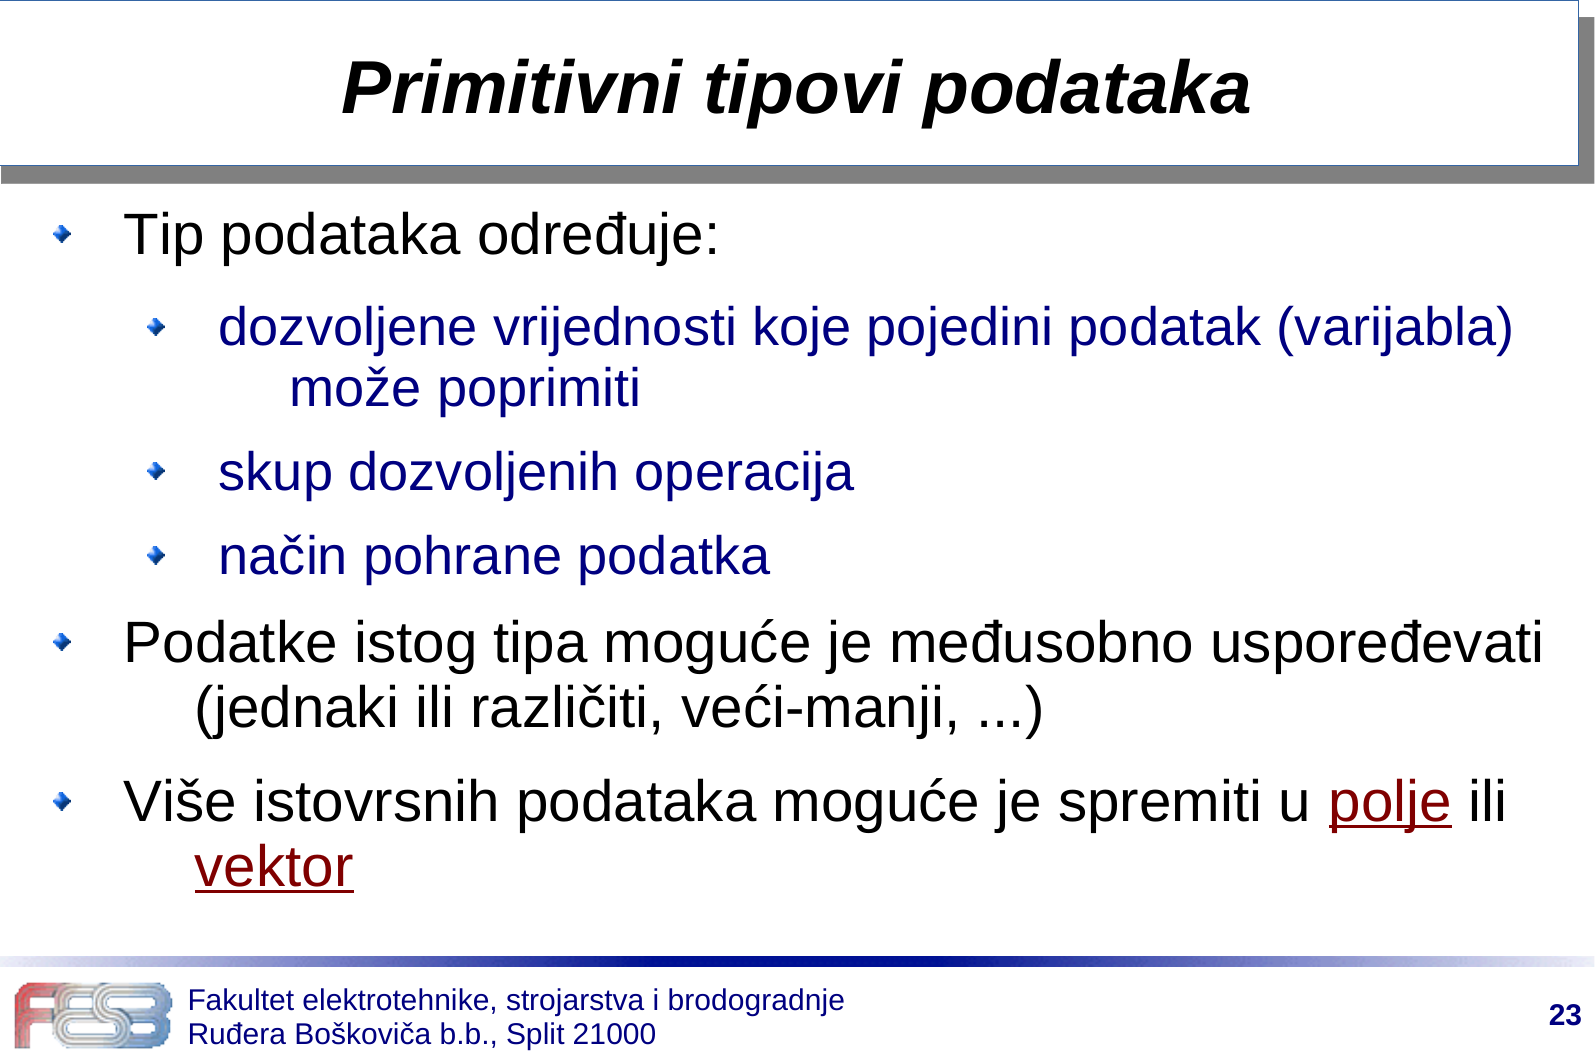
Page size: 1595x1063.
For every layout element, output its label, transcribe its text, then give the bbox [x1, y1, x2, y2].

list Tip podataka određuje: dozvoljene vrijednosti koje pojedini podatak (varijabla) može poprimiti skup dozvoljenih operacija način pohrane podatka Podatke istog tipa moguće je međusobno uspoređevati (jednaki ili različiti, veći-manji, ...) Više istovrsnih podataka moguće je spremiti u polje ili vektor [29, 201, 1565, 944]
title Primitivni tipovi podataka [0, 0, 1595, 175]
picture [9, 975, 177, 1059]
picture [0, 956, 1595, 967]
